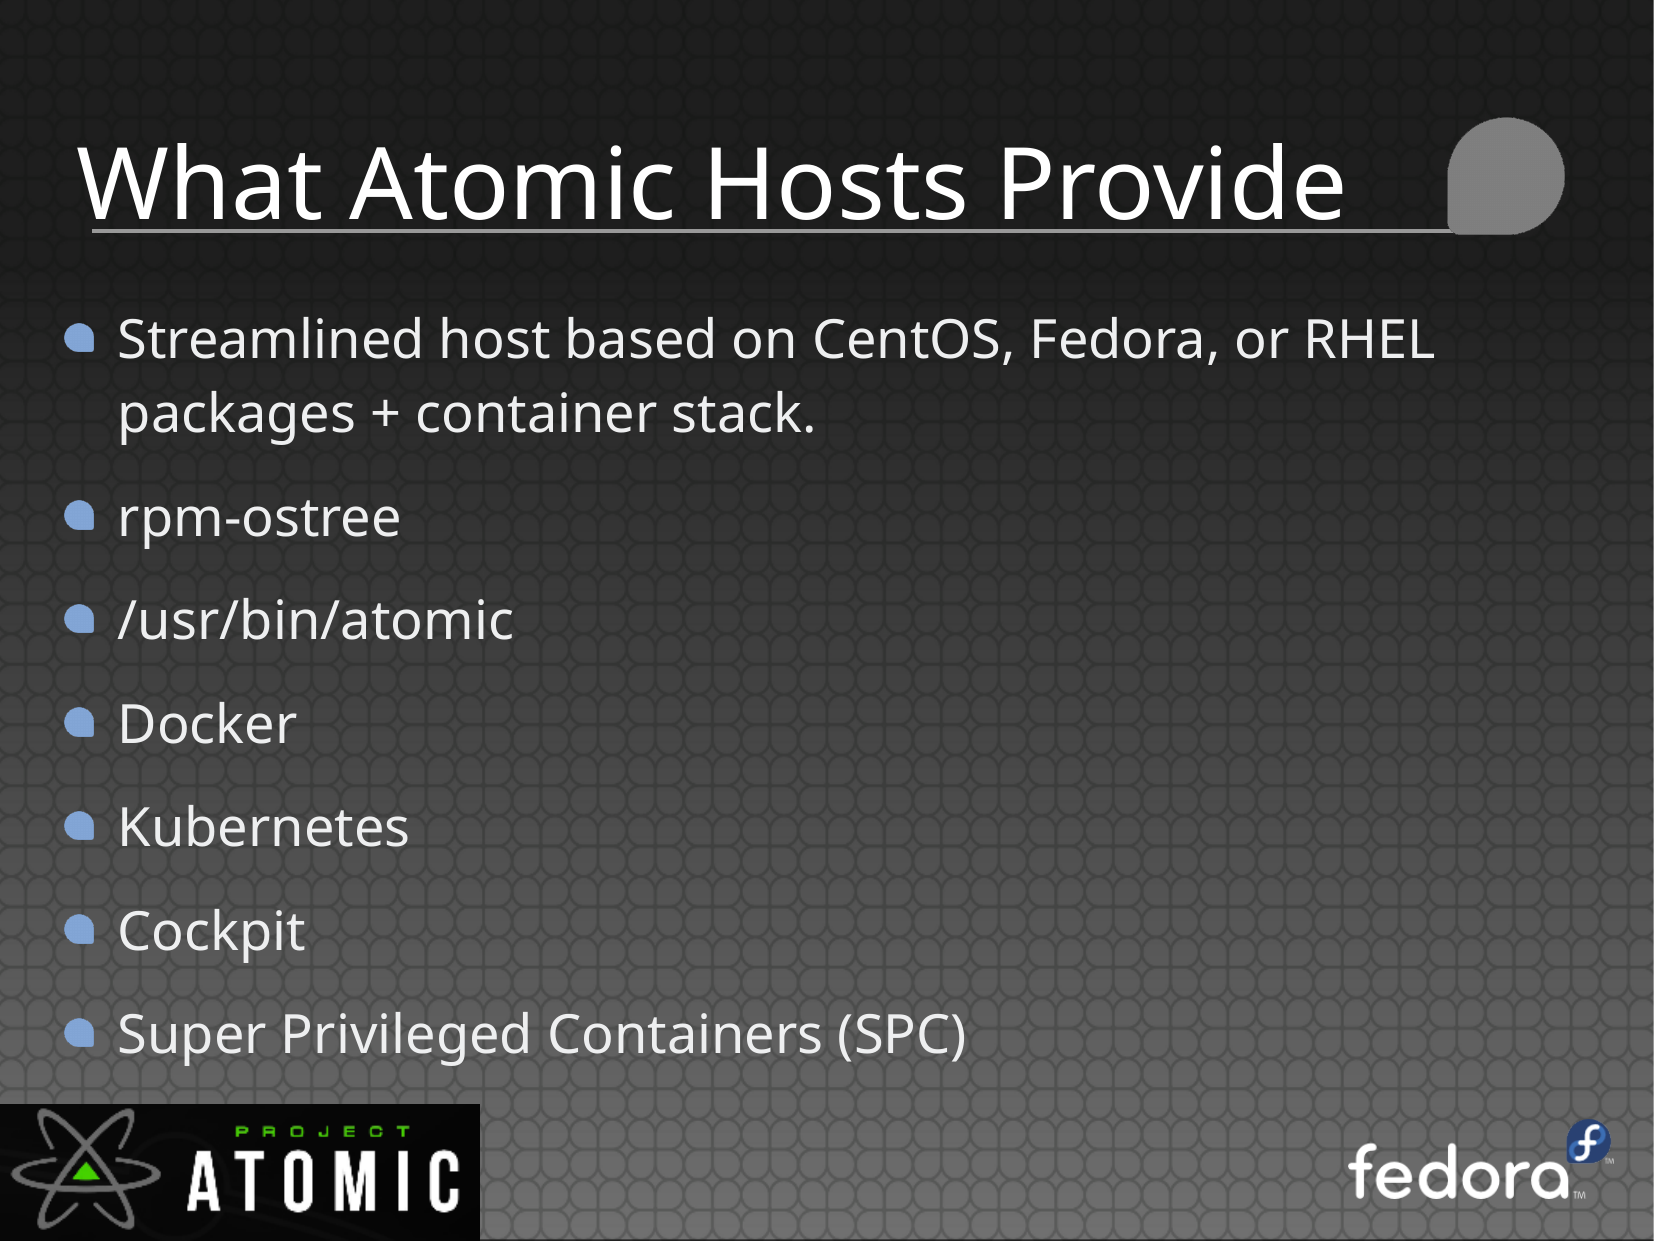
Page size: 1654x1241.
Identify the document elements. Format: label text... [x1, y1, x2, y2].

title What Atomic Hosts Provide [76, 112, 1566, 249]
picture [0, 0, 1654, 1241]
list Streamlined host based on CentOS, Fedora, or RHEL packages + container stack. rpm-ostree /usr/bin/atomic Docker Kubernetes Cockpit Super Privileged Containers (SPC) [46, 300, 1536, 1105]
